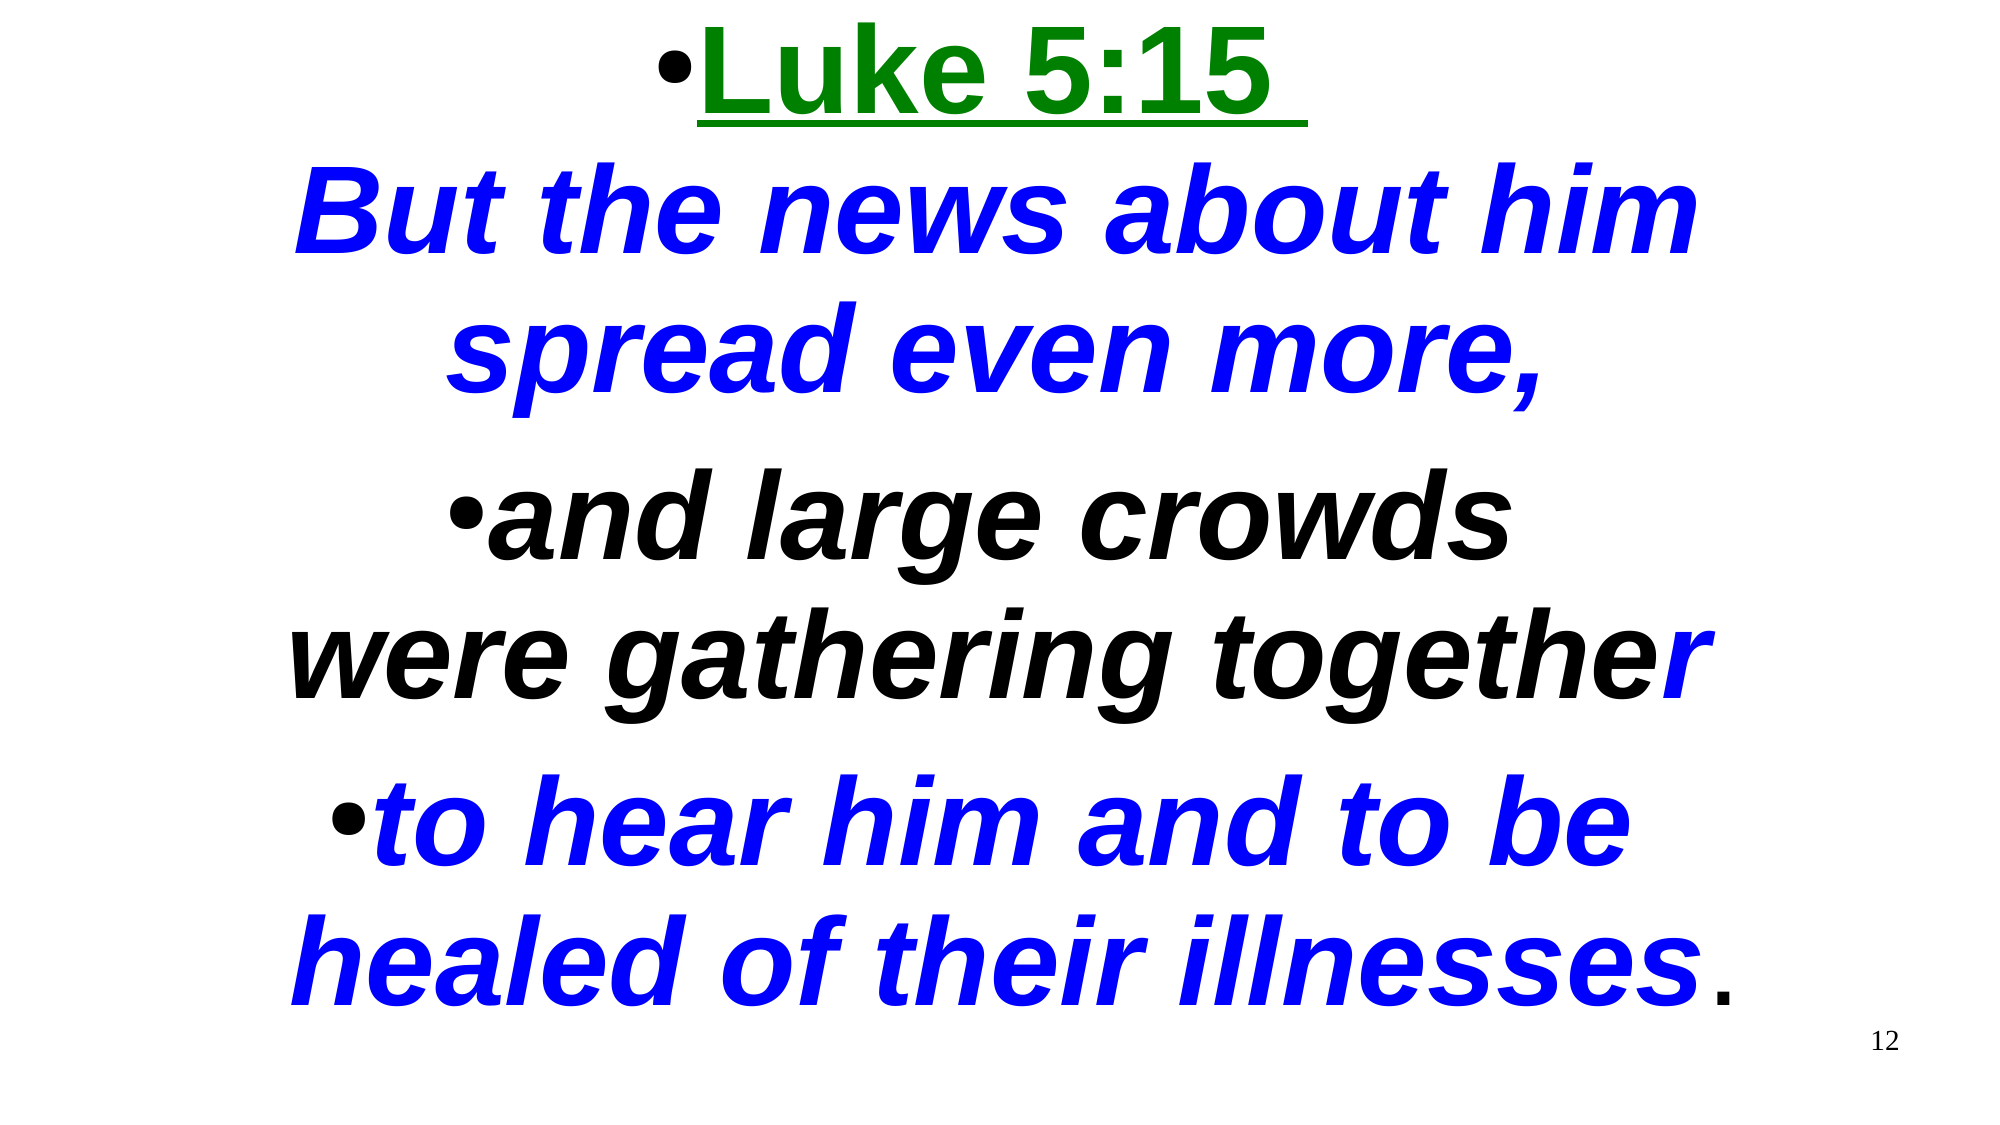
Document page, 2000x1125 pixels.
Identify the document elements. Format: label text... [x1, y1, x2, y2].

list Luke 5:15 But the news about him spread even more, and large crowds were gathering together to hear him and to be healed of their illnesses. [0, 0, 1996, 1123]
